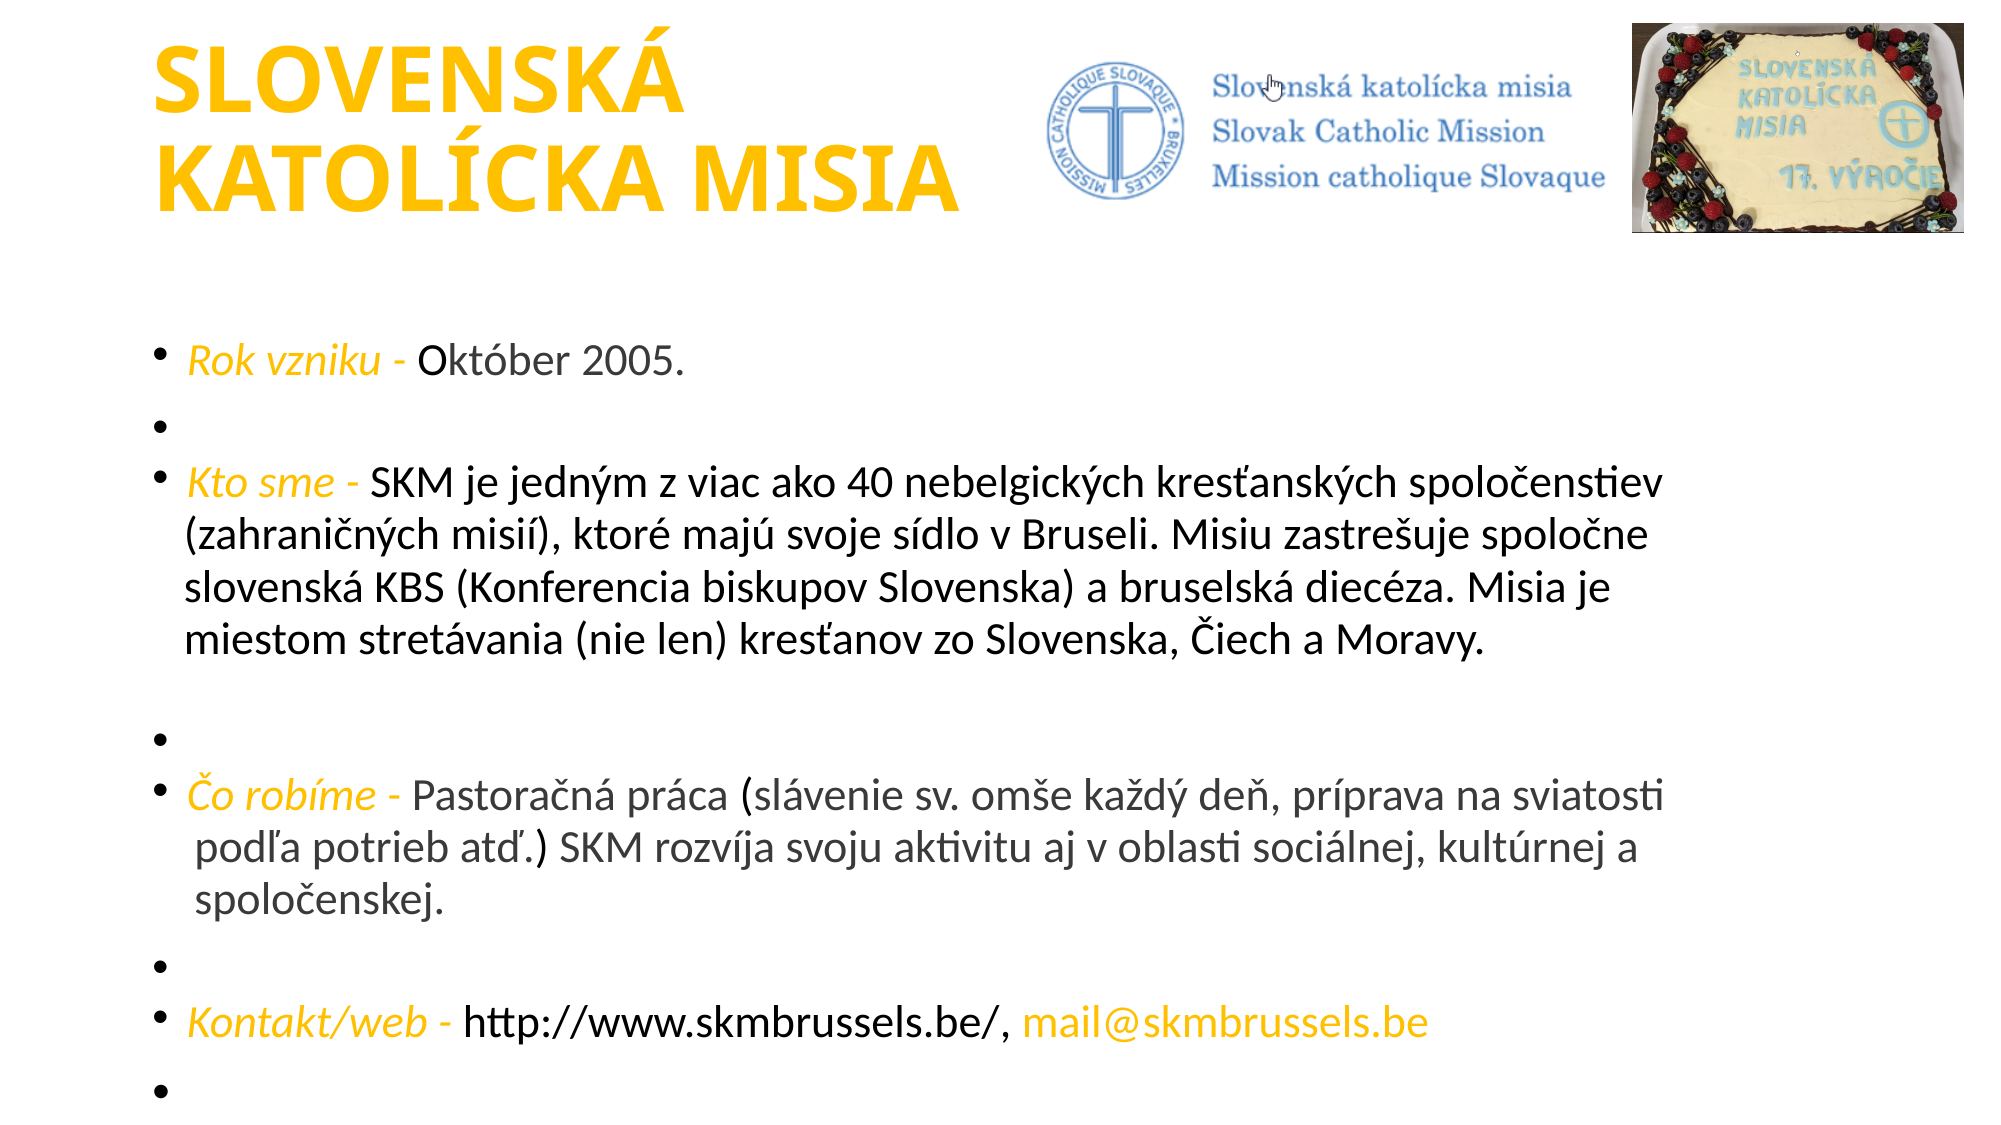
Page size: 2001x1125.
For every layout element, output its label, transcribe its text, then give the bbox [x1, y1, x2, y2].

picture [1033, 57, 1619, 208]
picture [1632, 23, 1964, 233]
title SLOVENSKÁ KATOLÍCKA MISIA [137, 23, 1863, 242]
list Rok vzniku - Október 2005. Kto sme - SKM je jedným z viac ako 40 nebelgických kresťanských spoločenstiev (zahraničných misií), ktoré majú svoje sídlo v Bruseli. Misiu zastrešuje spoločne slovenská KBS (Konferencia biskupov Slovenska) a bruselská diecéza. Misia je miestom stretávania (nie len) kresťanov zo Slovenska, Čiech a Moravy. Čo robíme - Pastoračná práca (slávenie sv. omše každý deň, príprava na sviatosti podľa potrieb atď.) SKM rozvíja svoju aktivitu aj v oblasti sociálnej, kultúrnej a spoločenskej. Kontakt/web - http://www.skmbrussels.be/, mail@skmbrussels.be [137, 341, 1863, 1055]
